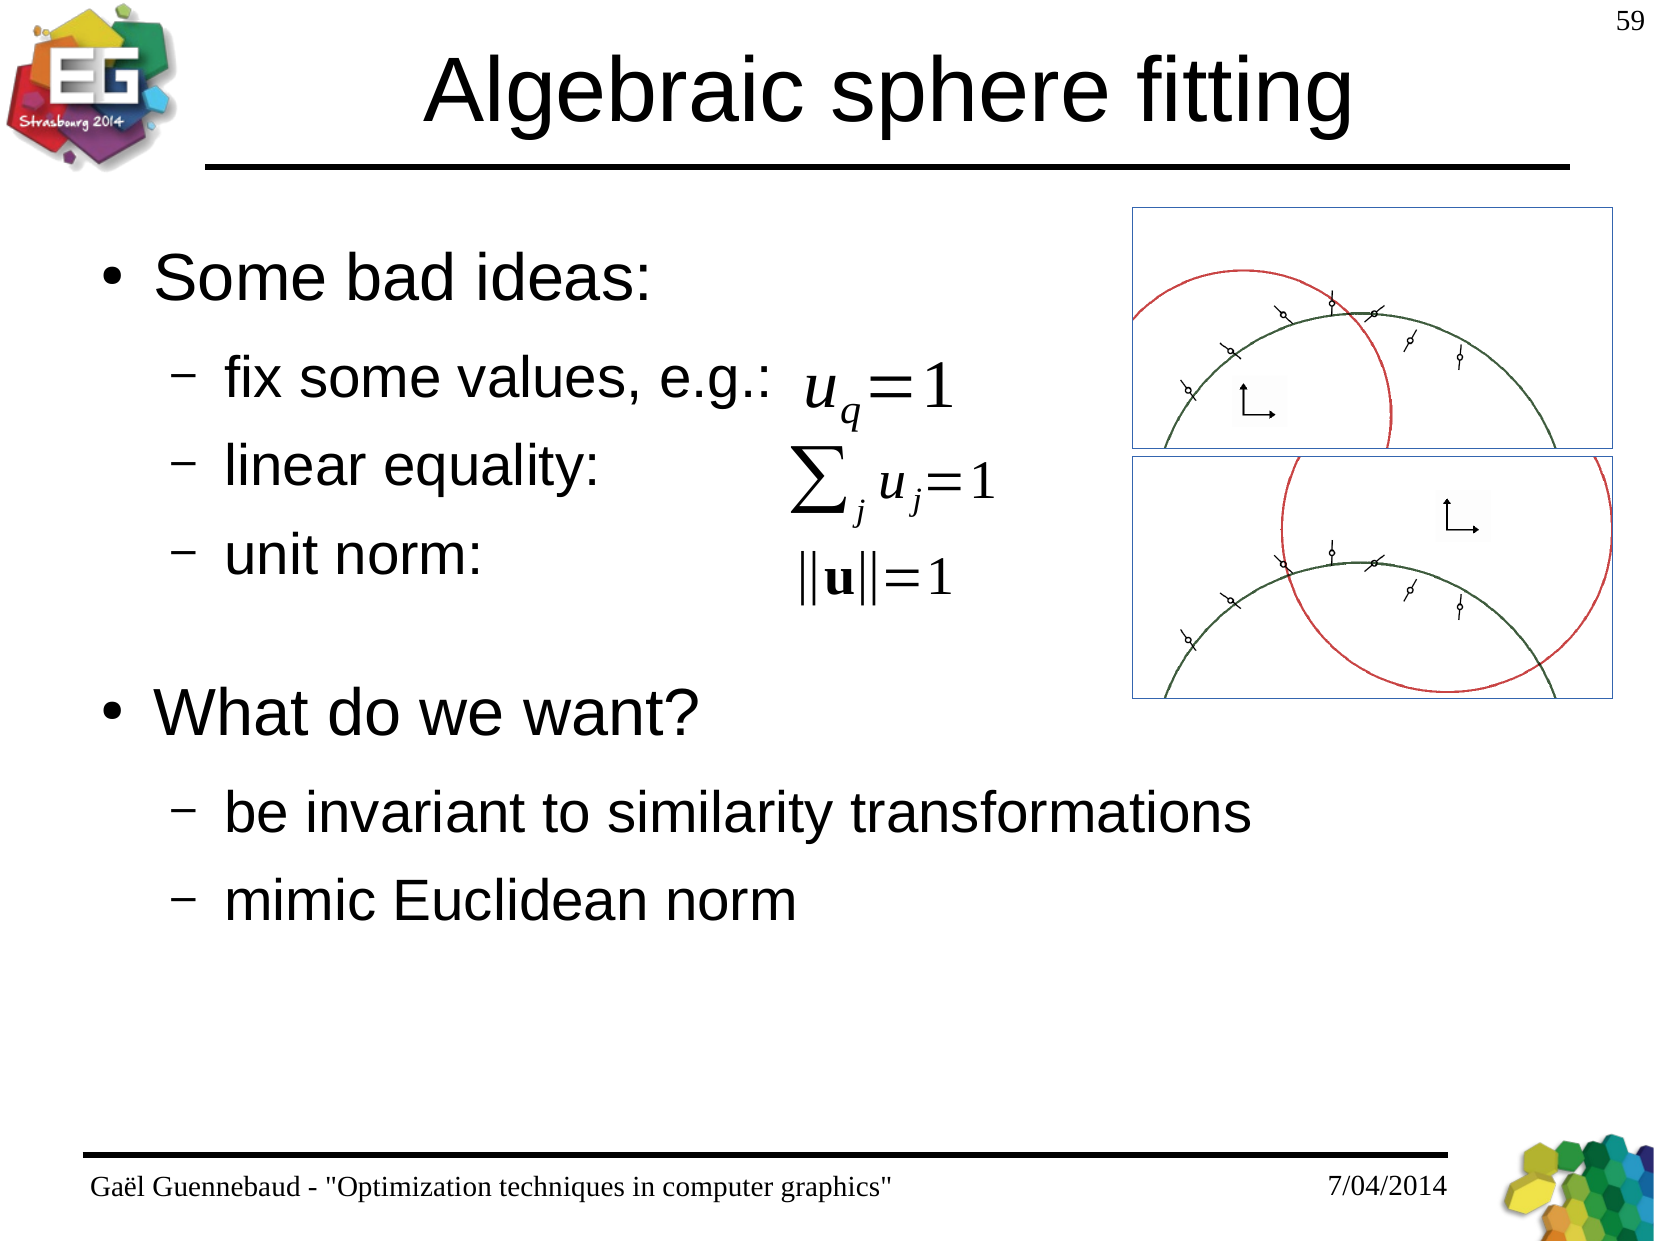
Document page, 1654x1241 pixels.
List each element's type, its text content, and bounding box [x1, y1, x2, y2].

title Algebraic sphere fitting [210, 31, 1571, 148]
picture [1132, 207, 1613, 449]
chart [780, 442, 1004, 529]
picture [1132, 456, 1613, 699]
chart [786, 546, 961, 610]
picture [1499, 1128, 1654, 1241]
chart [796, 347, 963, 433]
picture [0, 0, 180, 180]
list Some bad ideas: fix some values, e.g.: linear equality: unit norm: What do we want? be invariant to similarity transformations mimic Euclidean norm [82, 240, 1571, 1126]
